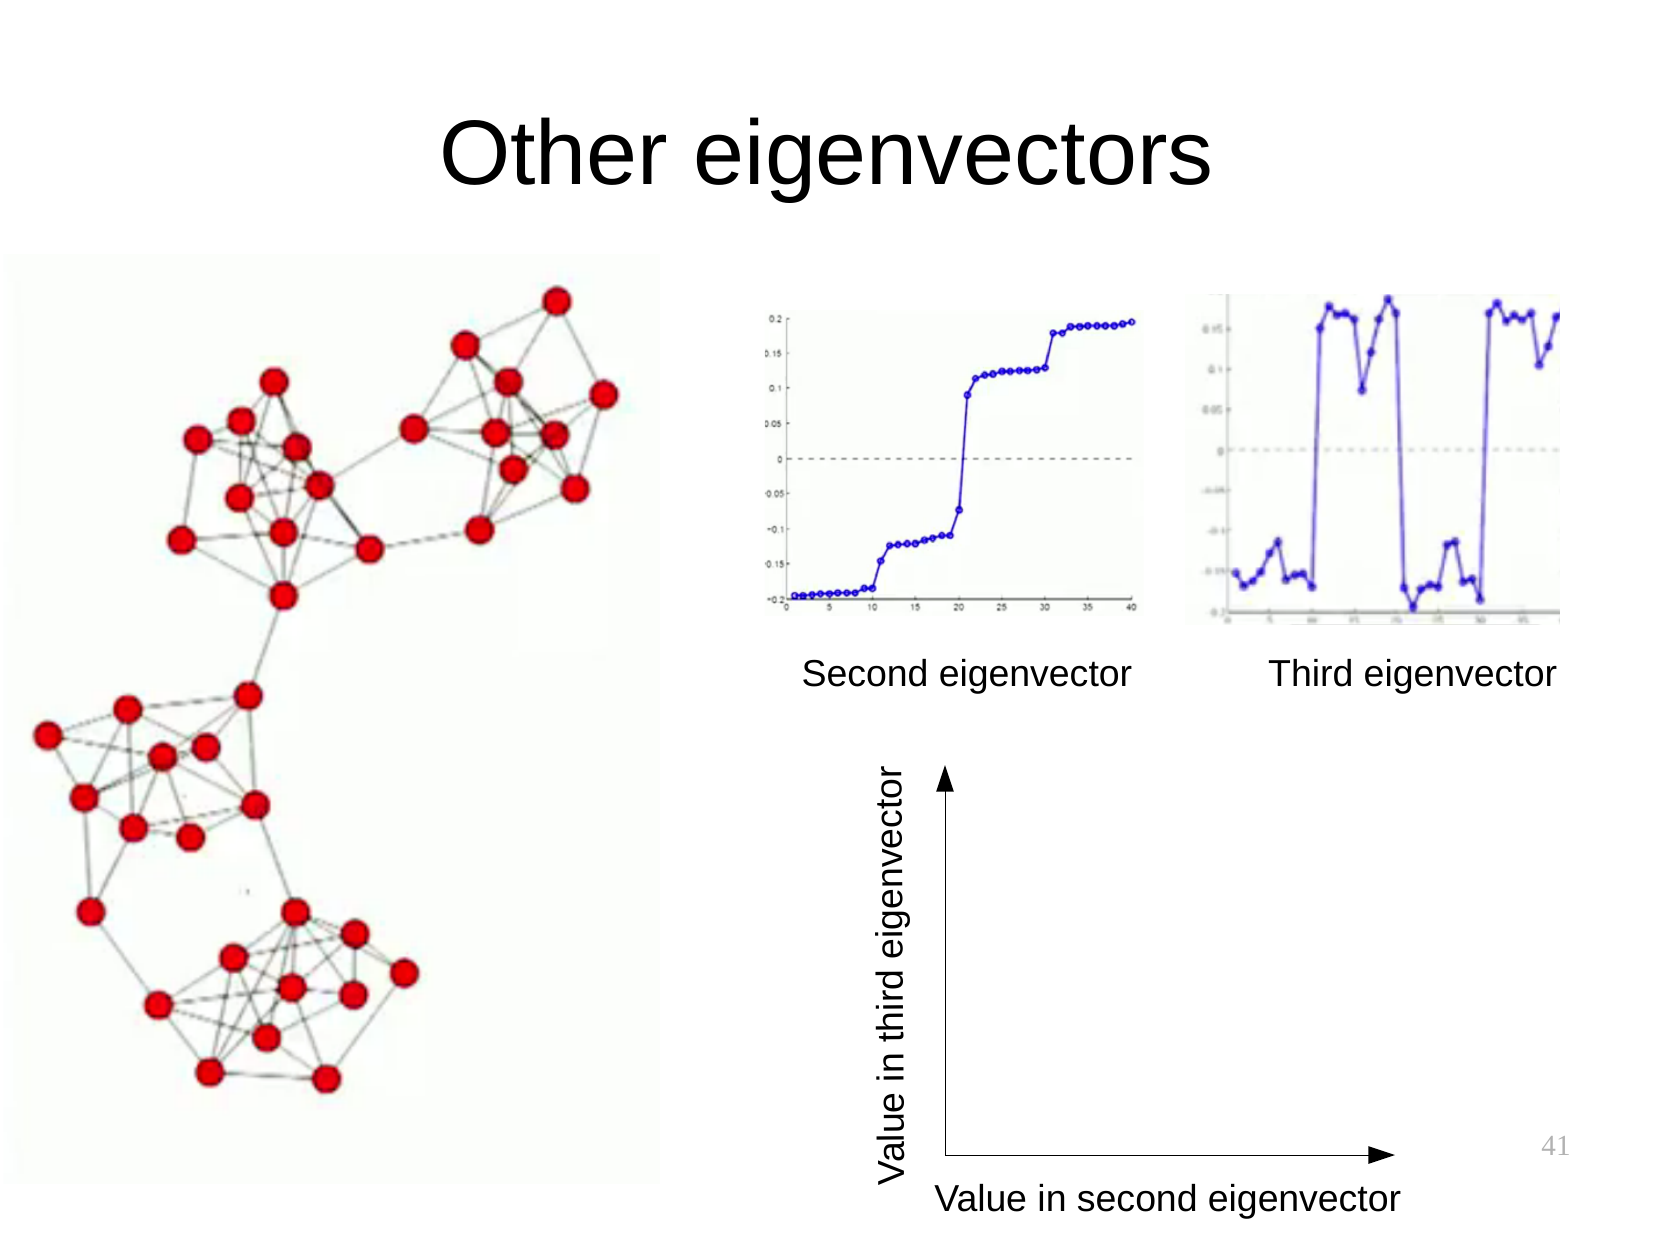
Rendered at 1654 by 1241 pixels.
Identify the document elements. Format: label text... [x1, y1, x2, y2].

text_box Value in third eigenvector [859, 750, 920, 1201]
picture [765, 310, 1144, 616]
text_box Second eigenvector [786, 645, 1147, 702]
picture [3, 254, 661, 1184]
picture [1185, 294, 1561, 625]
text_box Value in second eigenvector [919, 1170, 1417, 1227]
title Other eigenvectors [82, 49, 1571, 257]
text_box Third eigenvector [1253, 645, 1573, 702]
